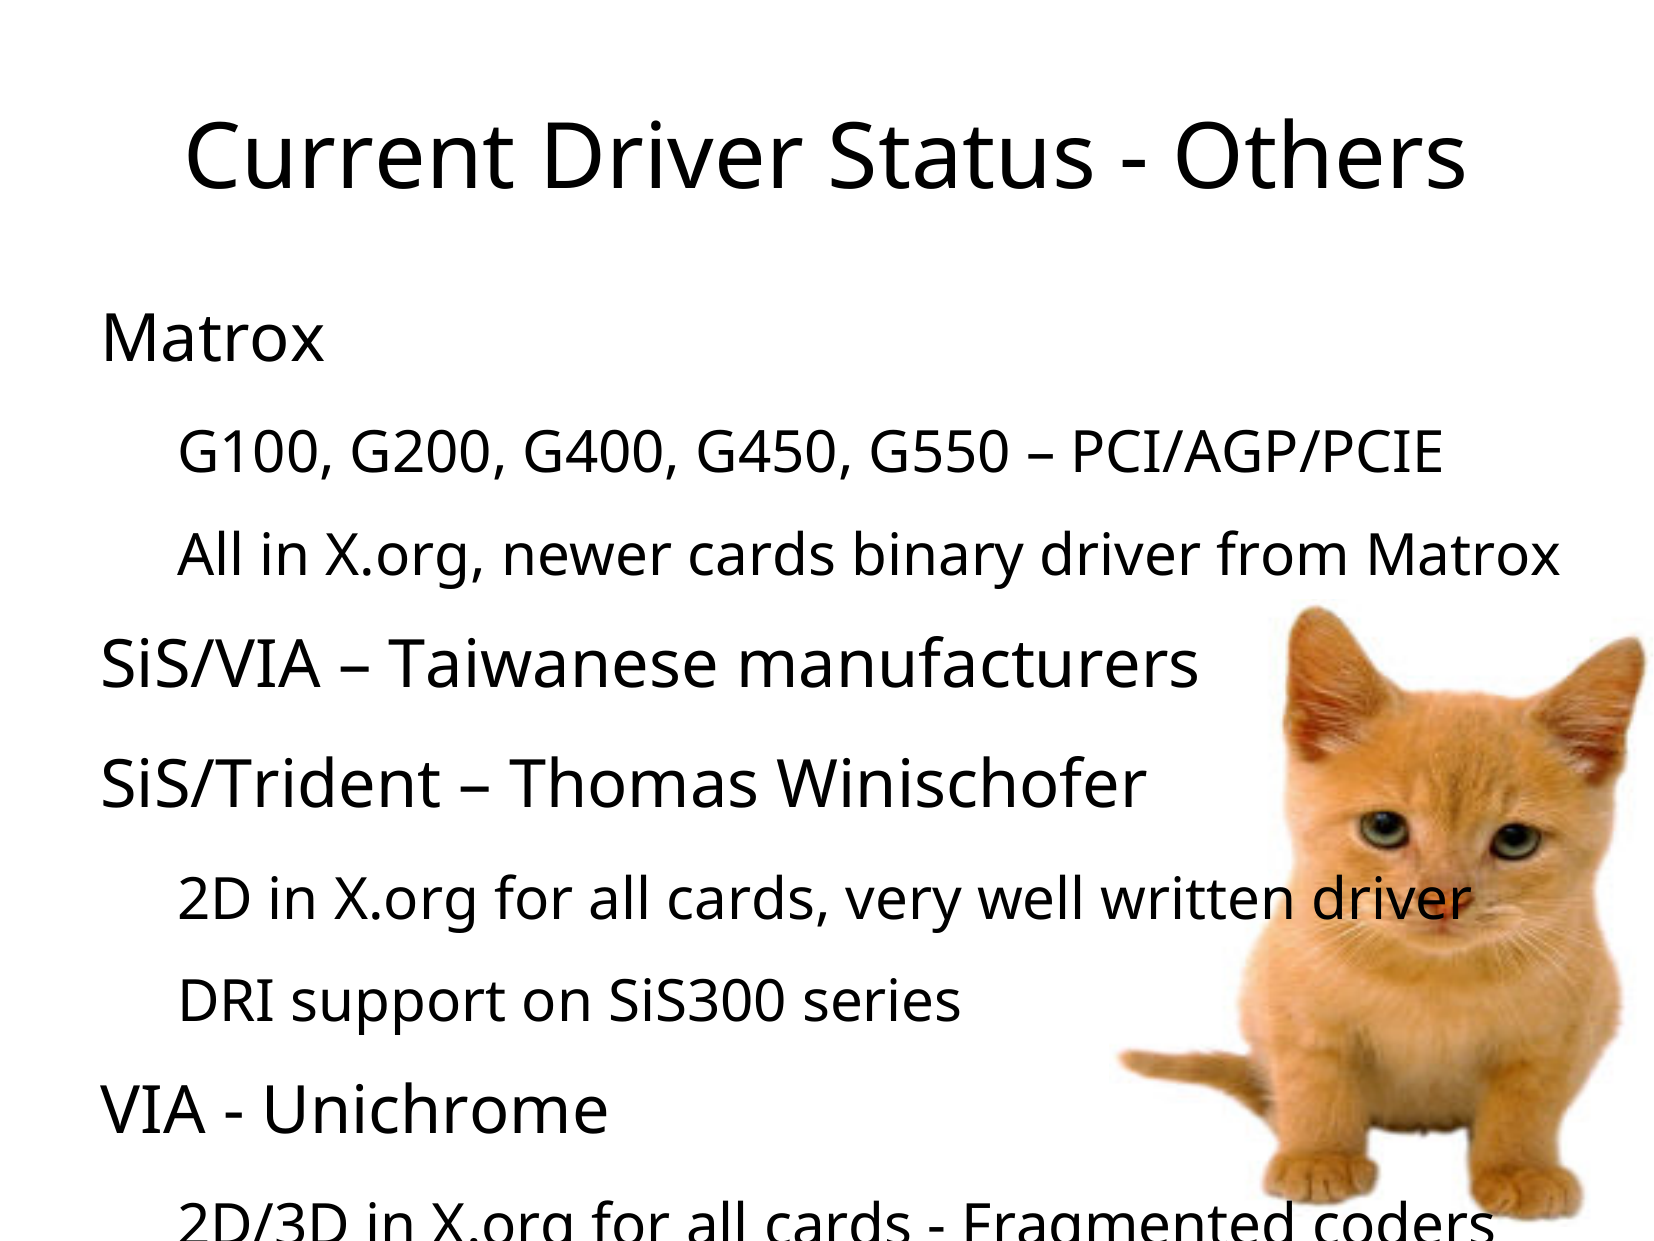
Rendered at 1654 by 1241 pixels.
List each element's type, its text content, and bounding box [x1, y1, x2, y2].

picture [1420, 1217, 1436, 1226]
picture [1270, 1217, 1287, 1227]
picture [1384, 1217, 1401, 1227]
list Matrox G100, G200, G400, G450, G550 – PCI/AGP/PCIE All in X.org, newer cards binary driver from Matrox SiS/VIA – Taiwanese manufacturers SiS/Trident – Thomas Winischofer 2D in X.org for all cards, very well written driver DRI support on SiS300 series VIA - Unichrome 2D/3D in X.org for all cards - Fragmented coders [82, 290, 1571, 1179]
picture [1349, 1217, 1367, 1227]
picture [1114, 1217, 1129, 1227]
picture [1181, 1218, 1197, 1227]
picture [1109, 599, 1654, 1227]
picture [1147, 1217, 1163, 1226]
picture [1237, 1217, 1253, 1226]
title Current Driver Status - Others [82, 49, 1571, 257]
